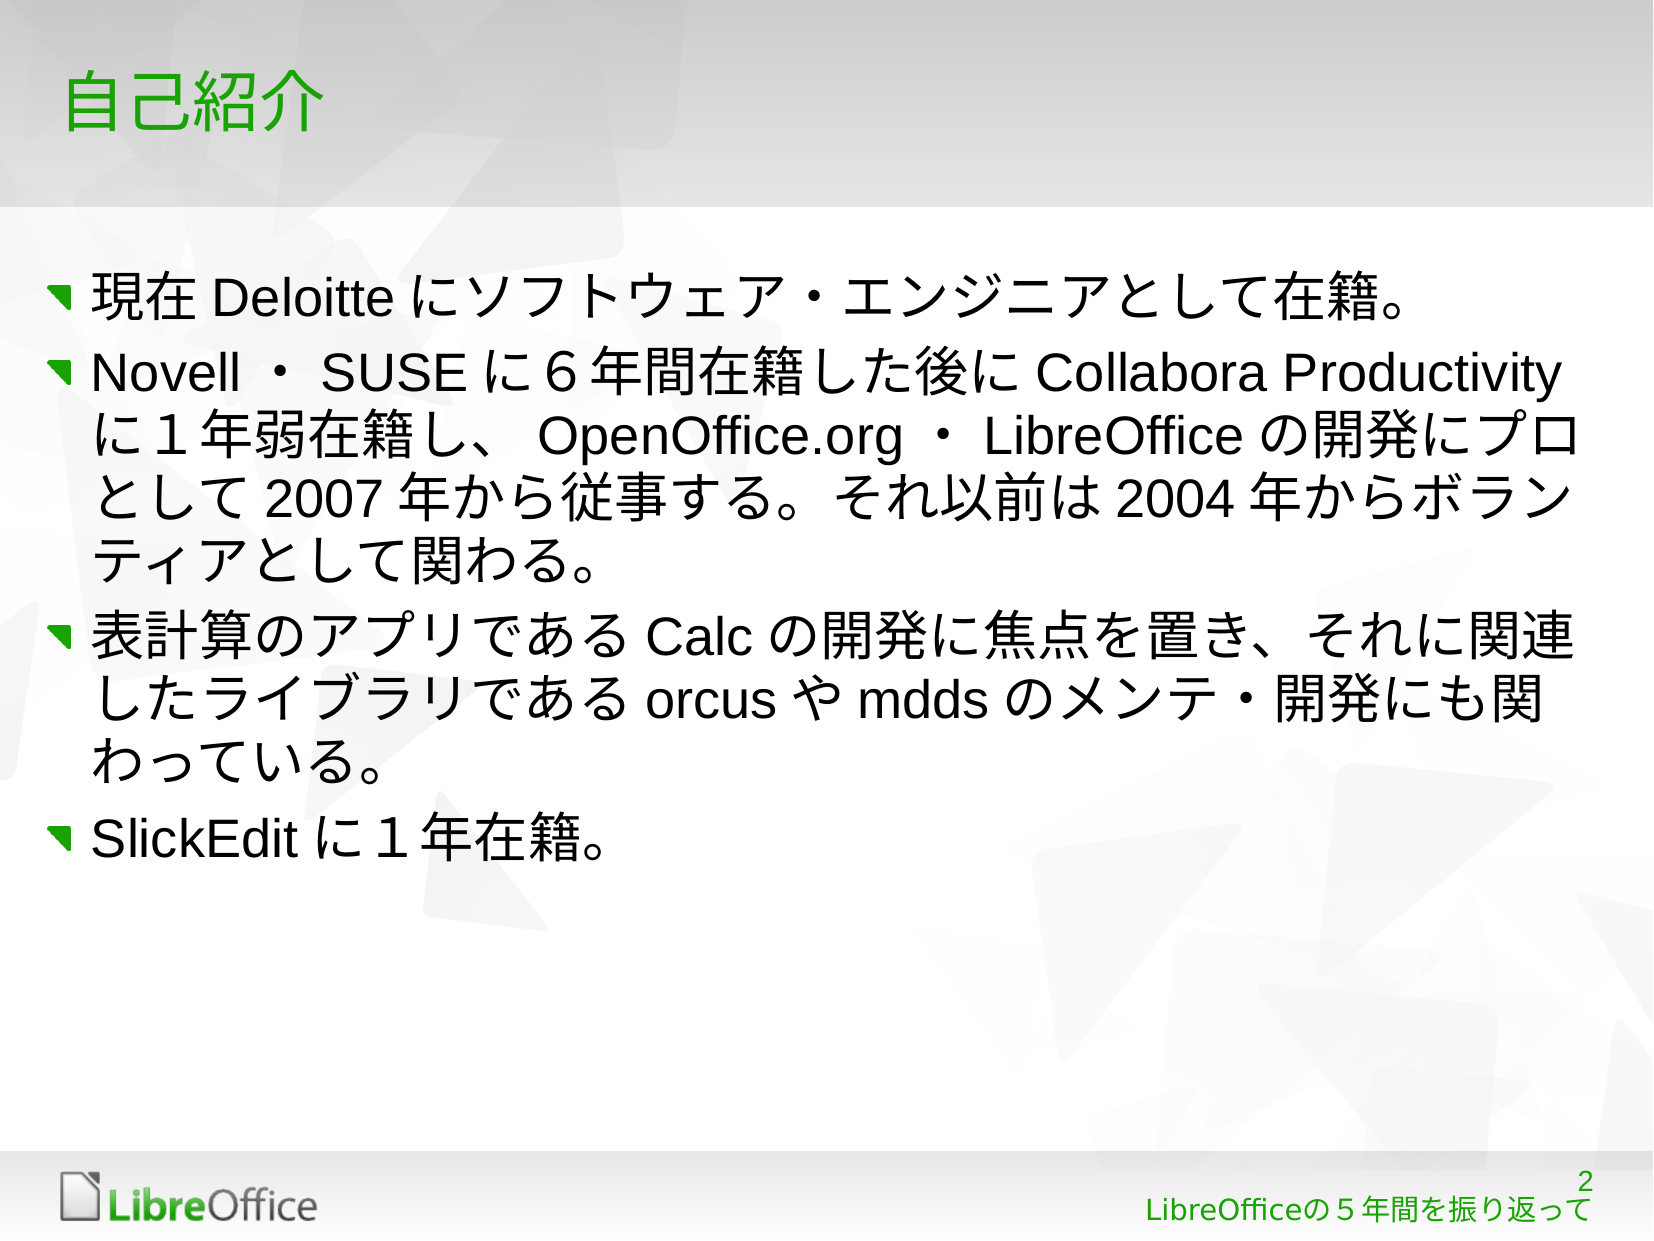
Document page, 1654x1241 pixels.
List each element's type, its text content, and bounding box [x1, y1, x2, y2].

picture [0, 0, 783, 931]
title 自己紹介 [58, 29, 1594, 178]
picture [41, 1152, 337, 1241]
picture [435, 834, 447, 845]
picture [915, 548, 1653, 1170]
list 現在Deloitteにソフトウェア・エンジニアとして在籍。 Novell・SUSEに６年間在籍した後にCollabora Productivityに１年弱在籍し、OpenOffice.org・LibreOfficeの開発にプロとして2007年から従事する。それ以前は2004年からボランティアとして関わる。 表計算のアプリであるCalcの開発に焦点を置き、それに関連したライブラリであるorcusやmddsのメンテ・開発にも関わっている。 SlickEditに１年在籍。 [47, 265, 1613, 811]
